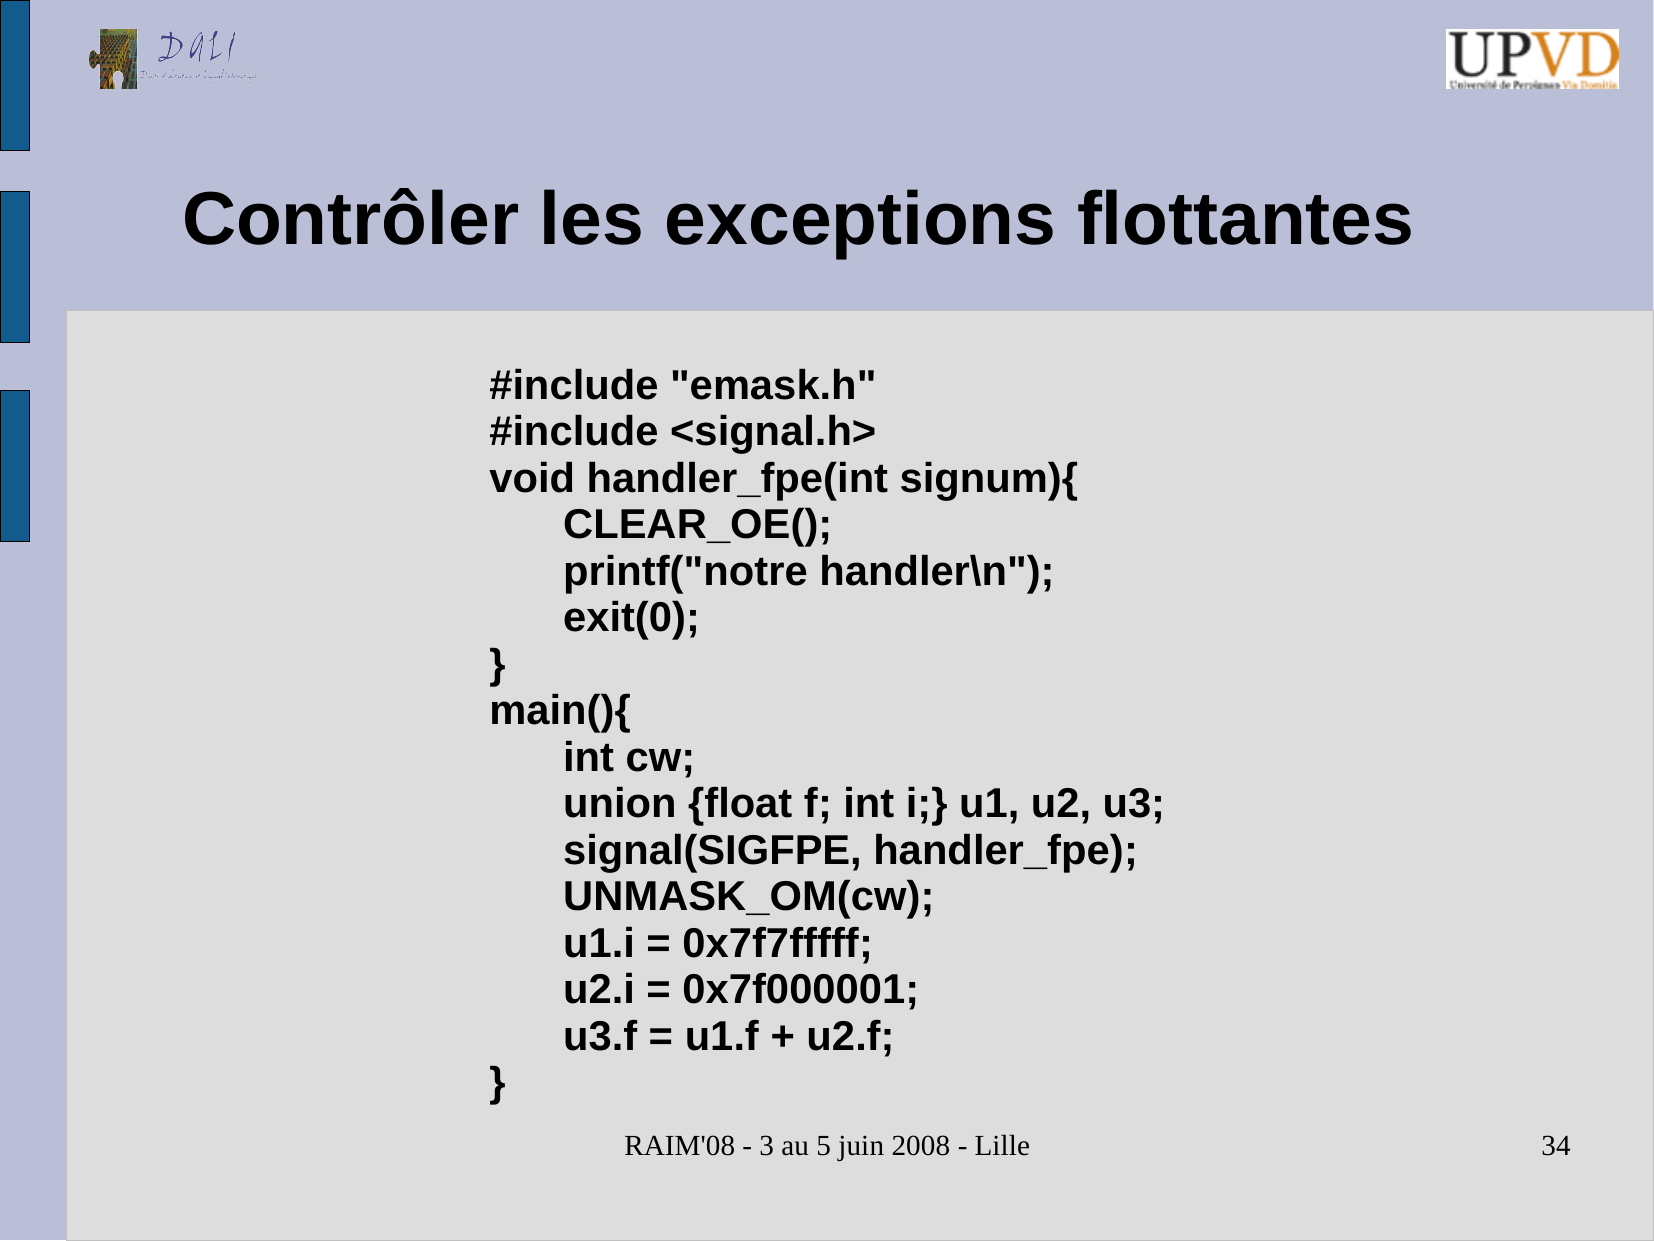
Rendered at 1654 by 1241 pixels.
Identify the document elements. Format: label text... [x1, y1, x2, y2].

picture [1446, 29, 1619, 89]
text_box #include "emask.h" #include <signal.h> void handler_fpe(int signum){ CLEAR_OE(); printf("notre handler\n"); exit(0); } main(){ int cw; union {float f; int i;} u1, u2, u3; signal(SIGFPE, handler_fpe); UNMASK_OM(cw); u1.i = 0x7f7fffff; u2.i = 0x7f000001; u3.f = u1.f + u2.f; } [474, 354, 1181, 1129]
picture [88, 29, 261, 89]
text_box Contrôler les exceptions flottantes [167, 169, 1431, 268]
